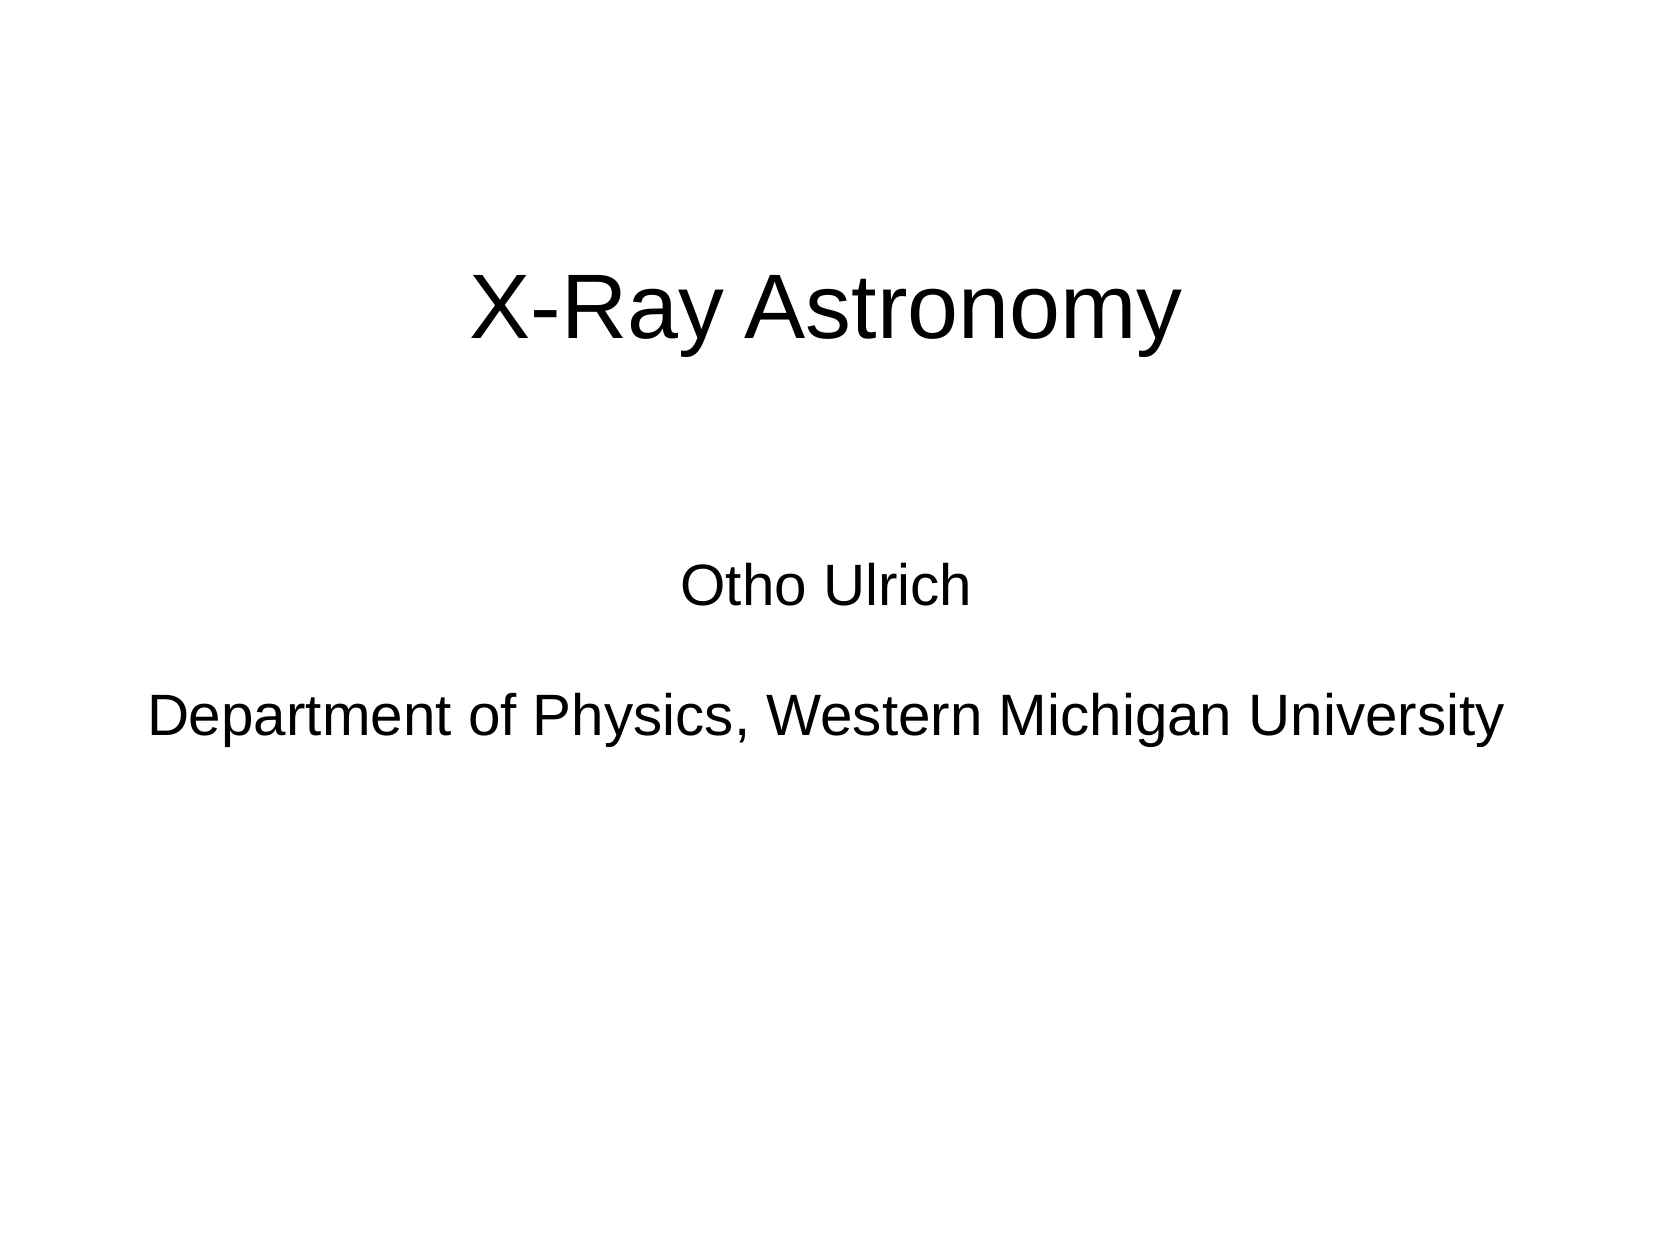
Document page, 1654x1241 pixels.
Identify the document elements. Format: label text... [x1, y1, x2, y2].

subtitle Otho Ulrich Department of Physics, Western Michigan University [82, 290, 1571, 1010]
title X-Ray Astronomy [82, 202, 1571, 290]
